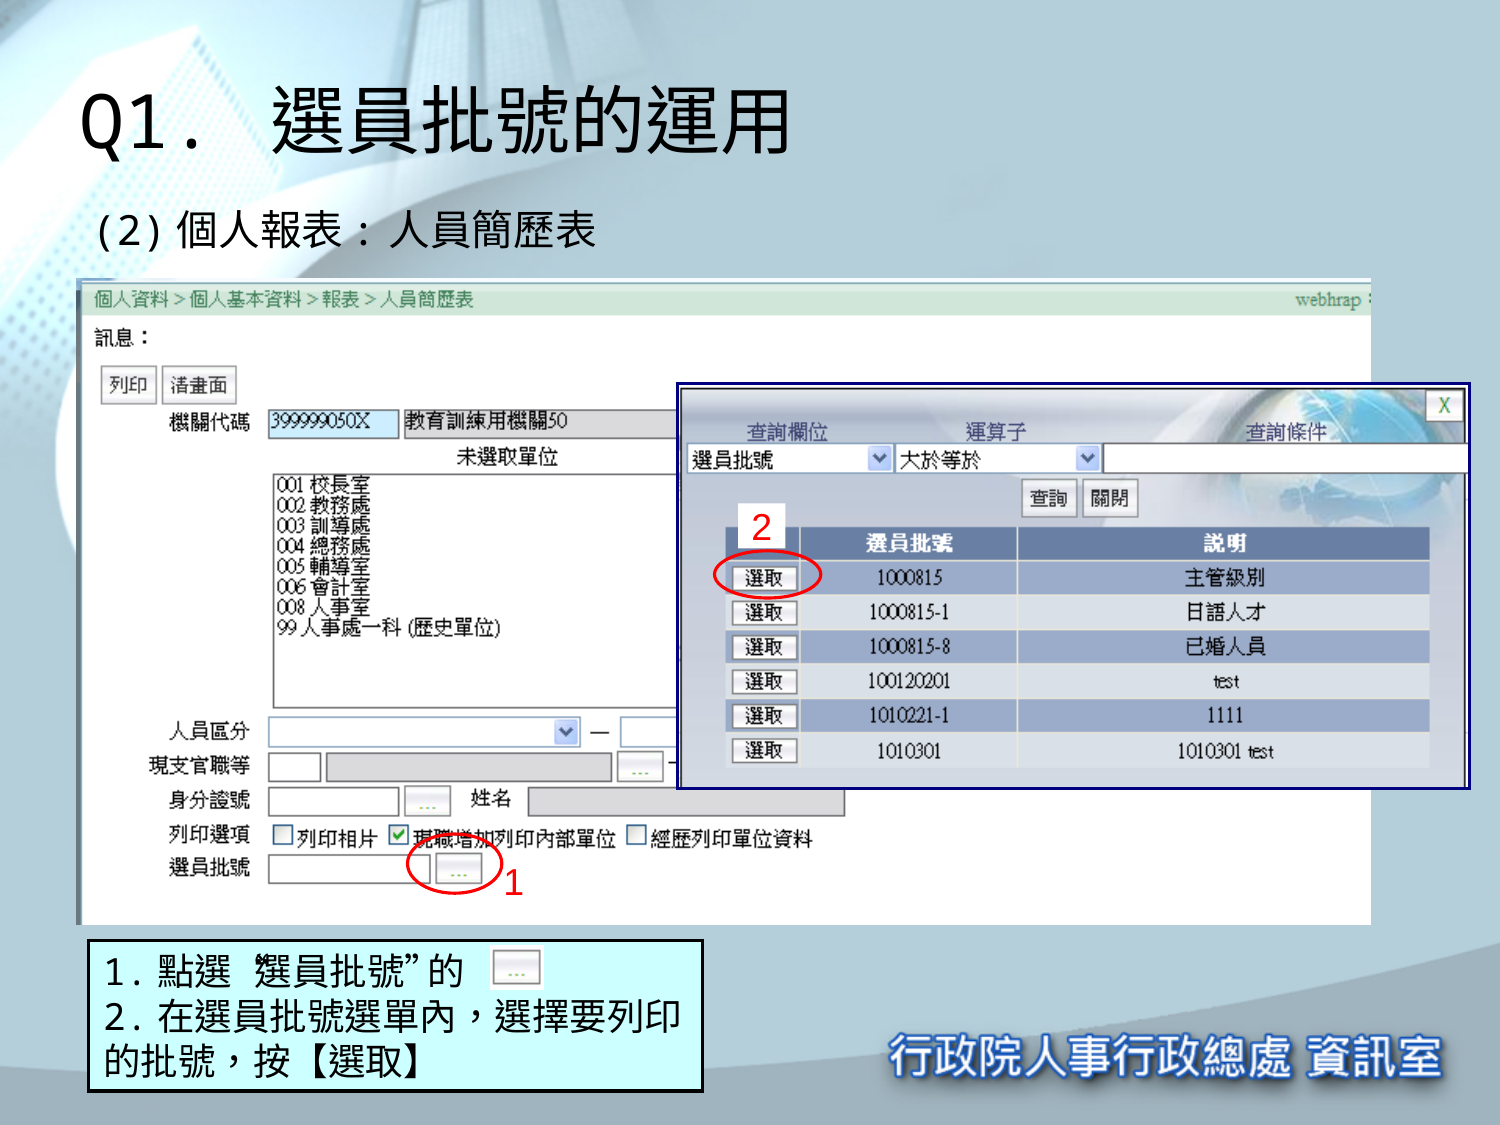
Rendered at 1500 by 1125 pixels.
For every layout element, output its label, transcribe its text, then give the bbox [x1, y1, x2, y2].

text_box 1 [490, 857, 538, 903]
text_box 1.點選“選員批號”的 2.在選員批號選單內，選擇要列印的批號，按【選取】 [88, 940, 703, 1092]
text_box 2 [738, 503, 786, 549]
text_box Q1. 選員批號的運用 [64, 66, 1400, 172]
picture [0, 0, 1500, 1125]
text_box 1 [490, 857, 500, 880]
text_box (2)個人報表:人員簡歷表 [76, 196, 1412, 262]
